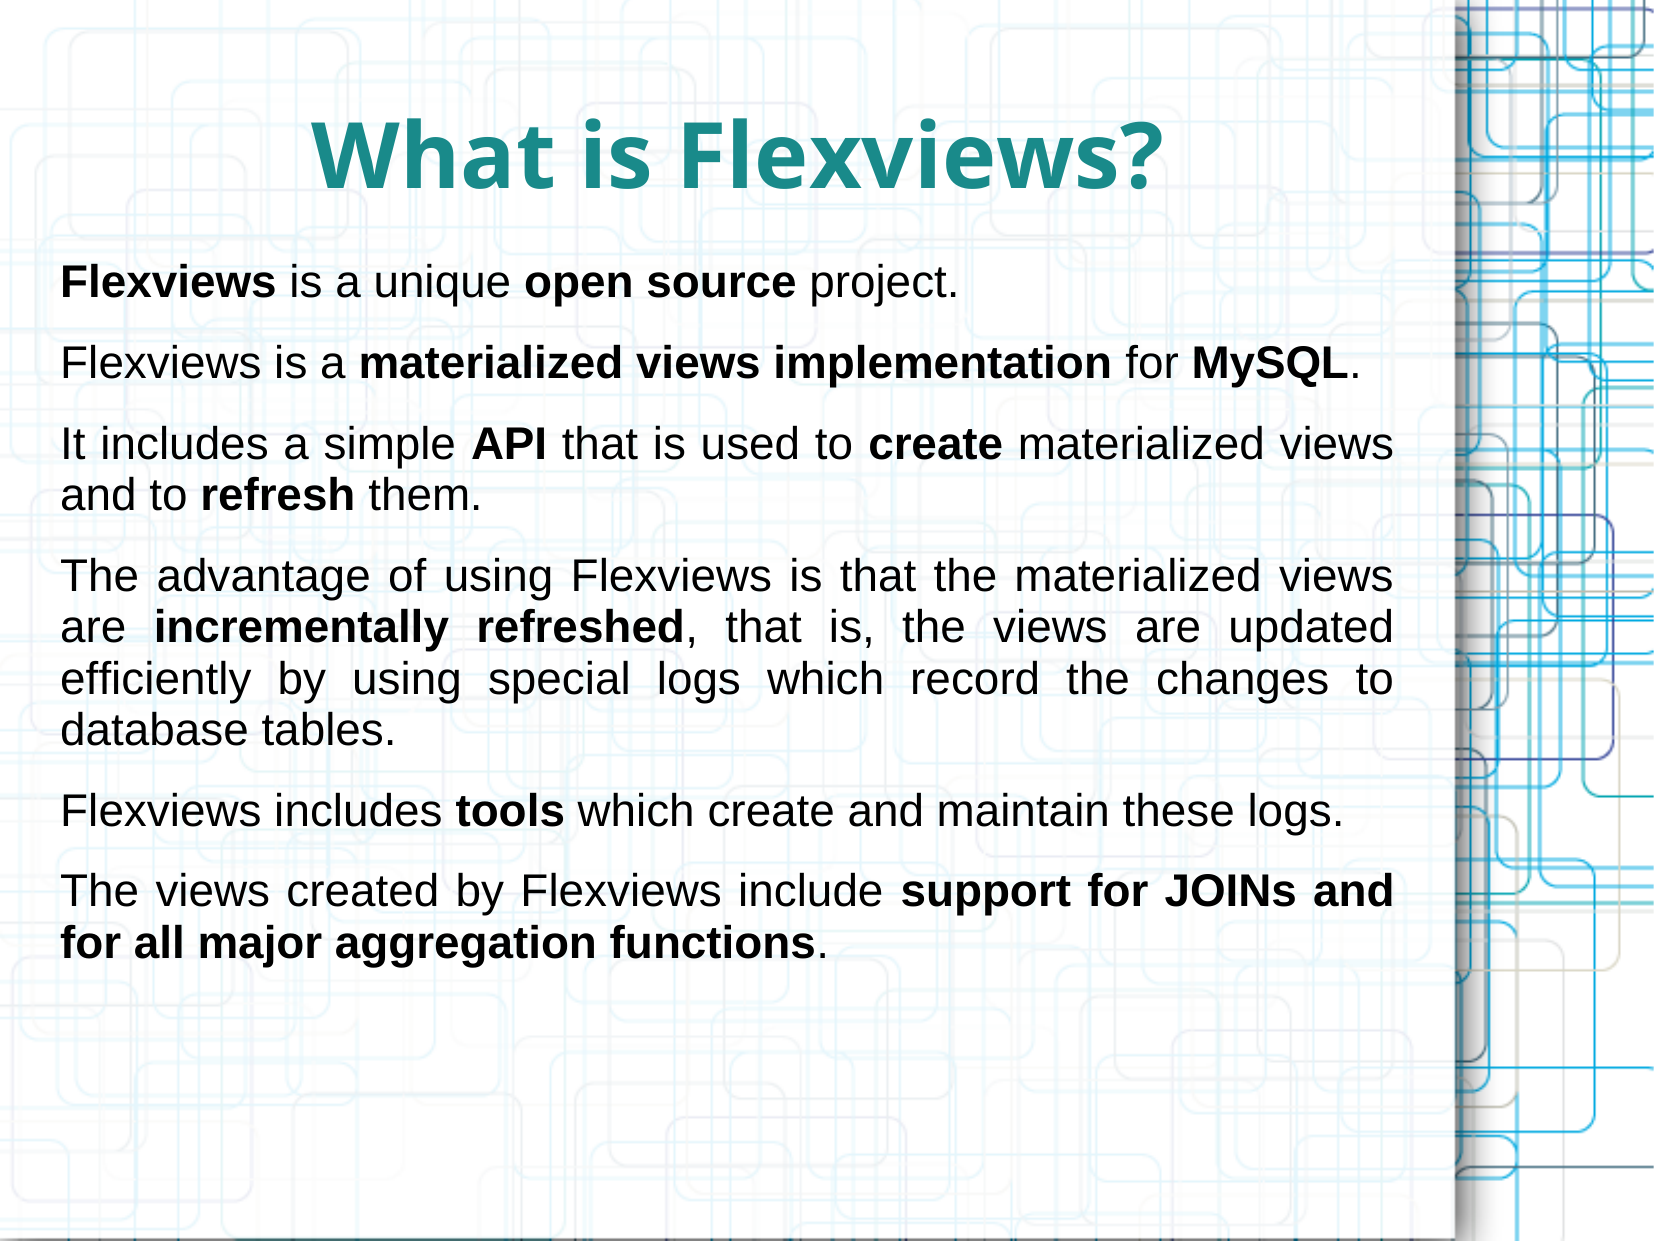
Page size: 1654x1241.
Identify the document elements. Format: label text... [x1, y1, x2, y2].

list Flexviews is a unique open source project. Flexviews is a materialized views implementation for MySQL. It includes a simple API that is used to create materialized views and to refresh them. The advantage of using Flexviews is that the materialized views are incrementally refreshed, that is, the views are updated efficiently by using special logs which record the changes to database tables. Flexviews includes tools which create and maintain these logs. The views created by Flexviews include support for JOINs and for all major aggregation functions. [60, 256, 1395, 1241]
picture [0, 0, 1654, 1241]
title What is Flexviews? [59, 49, 1418, 257]
